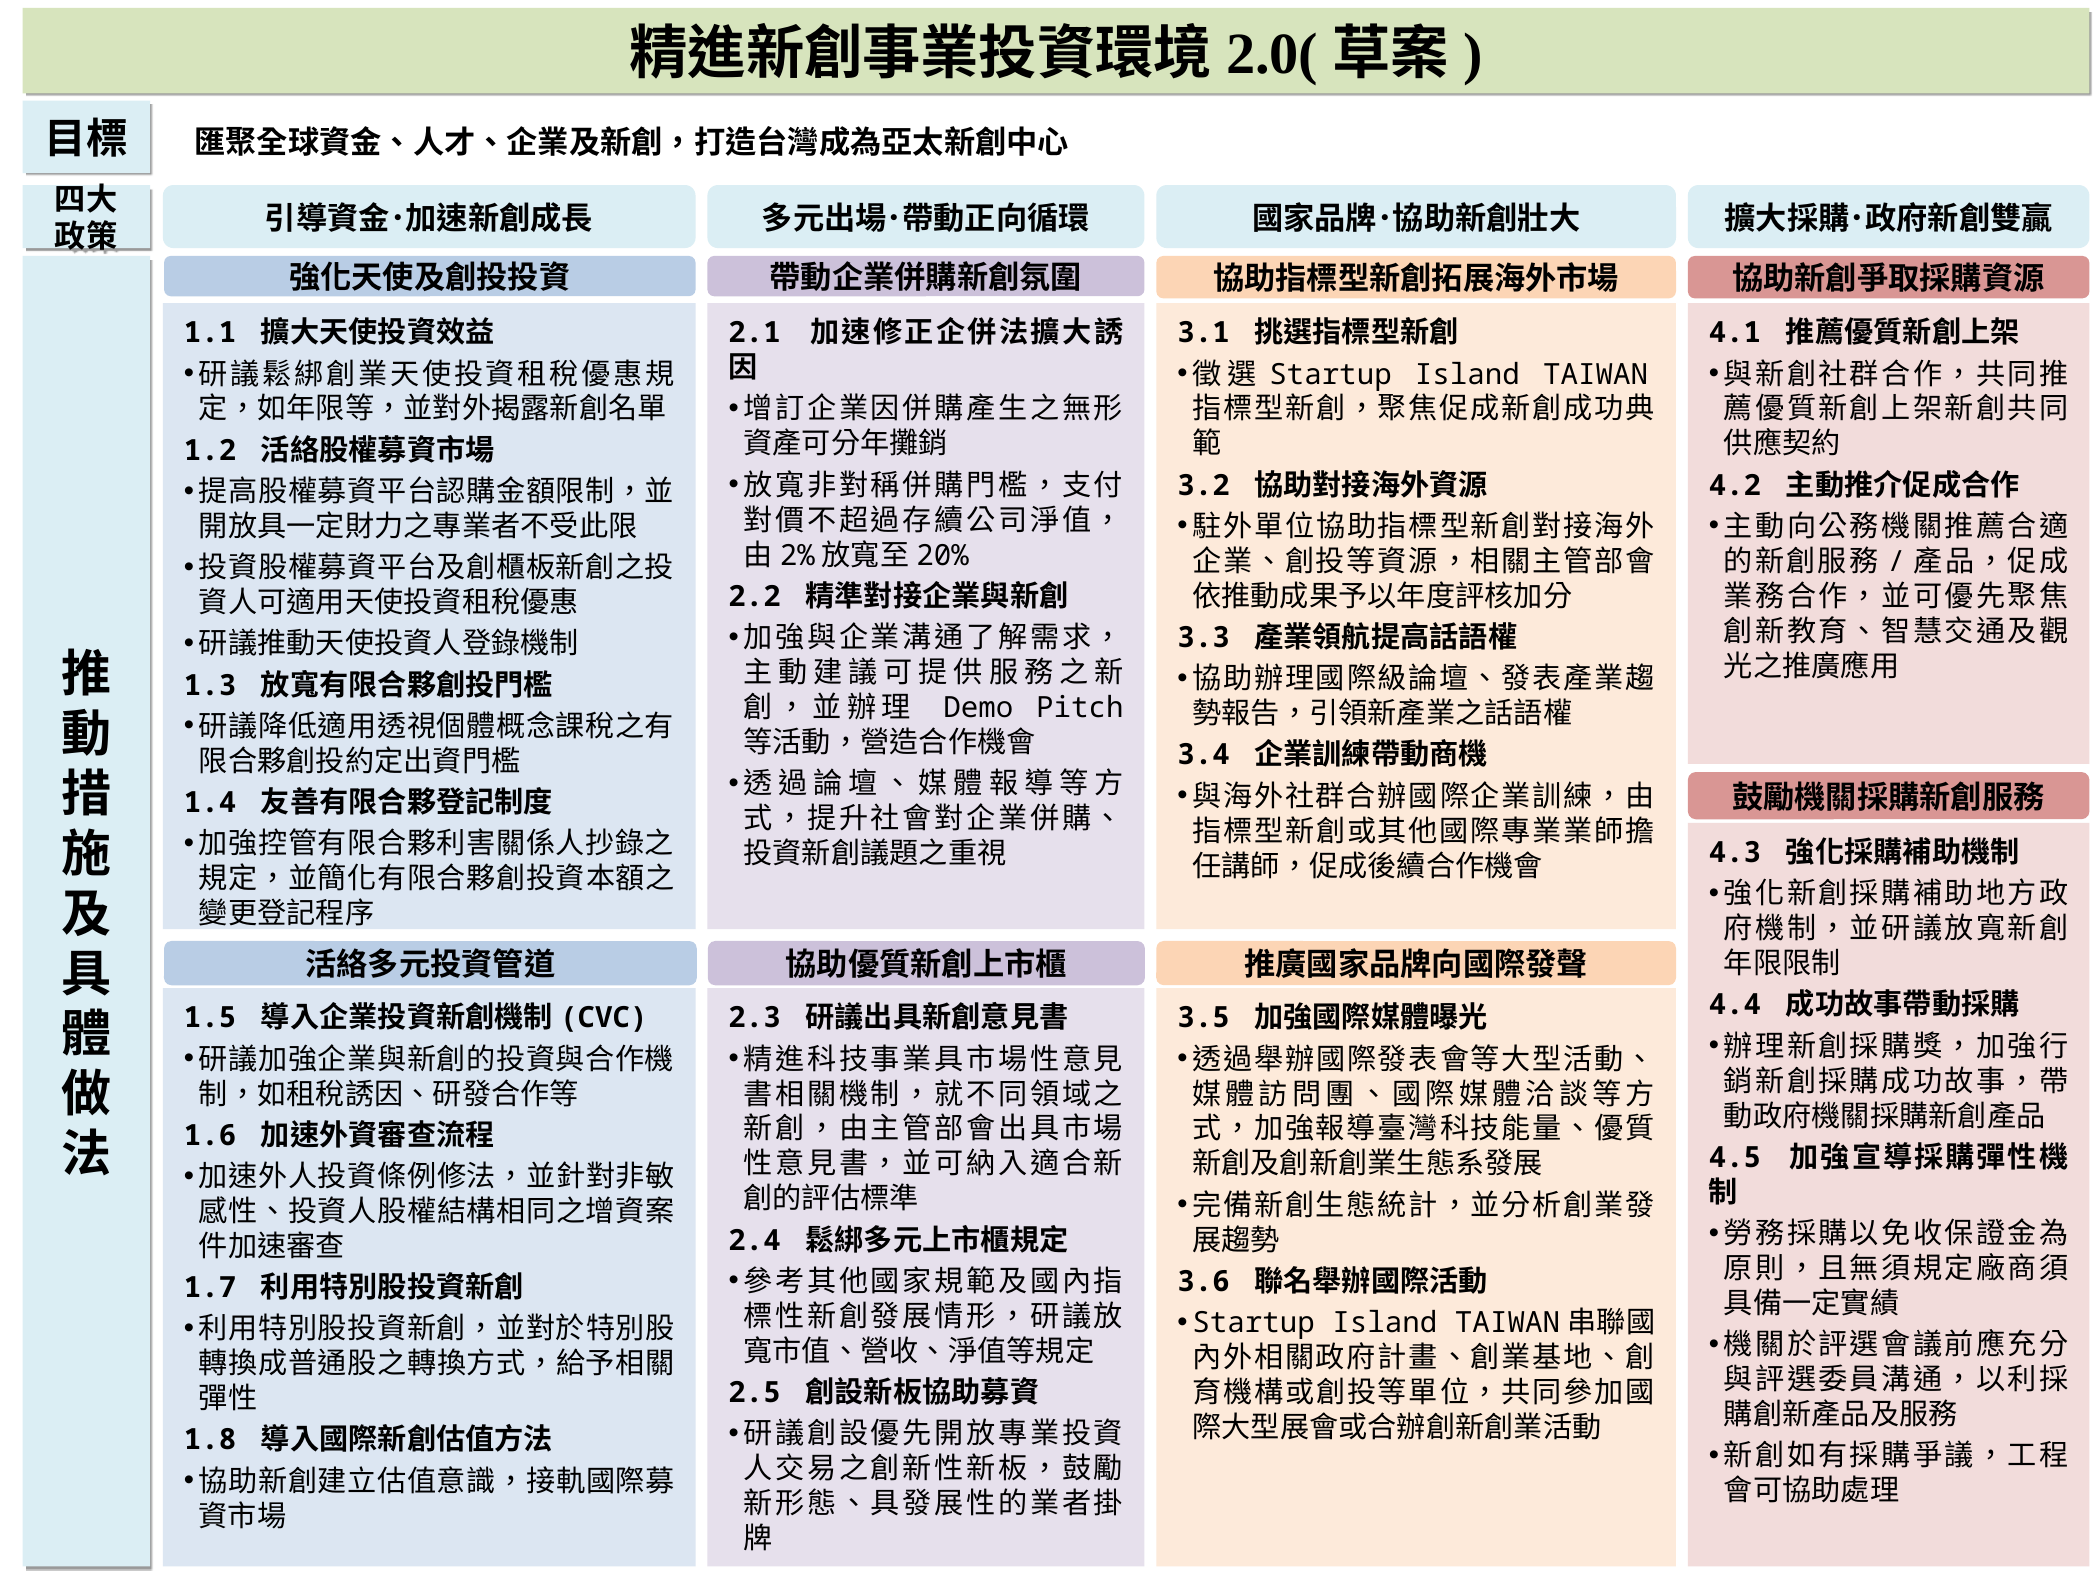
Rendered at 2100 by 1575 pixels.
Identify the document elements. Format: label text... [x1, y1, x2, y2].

text_box 精進新創事業投資環境2.0(草案) [22, 7, 2090, 94]
text_box 鼓勵機關採購新創服務 [1687, 772, 2090, 820]
text_box 四大政策 [22, 185, 151, 249]
text_box 強化天使及創投投資 [164, 255, 696, 297]
text_box 4.1 推薦優質新創上架 與新創社群合作，共同推薦優質新創上架新創共同供應契約 4.2 主動推介促成合作 主動向公務機關推薦合適的新創服務/產品，促成業務合作，並可優先聚焦創新教育、智慧交通及觀光之推廣應用 [1687, 303, 2090, 764]
text_box 多元出場･帶動正向循環 [707, 185, 1145, 249]
text_box 推廣國家品牌向國際發聲 [1156, 940, 1677, 986]
text_box 協助新創爭取採購資源 [1687, 255, 2090, 299]
text_box 帶動企業併購新創氛圍 [707, 255, 1145, 297]
text_box 協助優質新創上市櫃 [707, 940, 1145, 986]
text_box 3.5 加強國際媒體曝光 透過舉辦國際發表會等大型活動、媒體訪問團、國際媒體洽談等方式，加強報導臺灣科技能量、優質新創及創新創業生態系發展 完備新創生態統計，並分析創業發展趨勢 3.6 聯名舉辦國際活動 Startup Island TAIWAN串聯國內外相關政府計畫、創業基地、創育機構或創投等單位，共同參加國際大型展會或合辦創新創業活動 [1156, 988, 1676, 1567]
text_box 推動措施及具體做法 [22, 255, 151, 1567]
text_box 3.1 挑選指標型新創 徵選Startup Island TAIWAN指標型新創，聚焦促成新創成功典範 3.2 協助對接海外資源 駐外單位協助指標型新創對接海外企業、創投等資源，相關主管部會依推動成果予以年度評核加分 3.3 產業領航提高話語權 協助辦理國際級論壇、發表產業趨勢報告，引領新產業之話語權 3.4 企業訓練帶動商機 與海外社群合辦國際企業訓練，由指標型新創或其他國際專業業師擔任講師，促成後續合作機會 [1156, 303, 1676, 930]
text_box 匯聚全球資金、人才、企業及新創，打造台灣成為亞太新創中心 [150, 102, 2078, 179]
text_box 引導資金･加速新創成長 [162, 185, 696, 249]
text_box 協助指標型新創拓展海外市場 [1156, 255, 1677, 299]
text_box 2.1 加速修正企併法擴大誘因 增訂企業因併購產生之無形資產可分年攤銷 放寬非對稱併購門檻，支付對價不超過存續公司淨值，由2%放寬至20% 2.2 精準對接企業與新創 加強與企業溝通了解需求，主動建議可提供服務之新創，並辦理 Demo Pitch 等活動，營造合作機會 透過論壇、媒體報導等方式，提升社會對企業併購、投資新創議題之重視 [707, 303, 1145, 930]
text_box 4.3 強化採購補助機制 強化新創採購補助地方政府機制，並研議放寬新創年限限制 4.4 成功故事帶動採購 辦理新創採購獎，加強行銷新創採購成功故事，帶動政府機關採購新創產品 4.5 加強宣導採購彈性機制 勞務採購以免收保證金為原則，且無須規定廠商須具備一定實績 機關於評選會議前應充分與評選委員溝通，以利採購創新產品及服務 新創如有採購爭議，工程會可協助處理 [1687, 822, 2090, 1567]
text_box 擴大採購･政府新創雙贏 [1687, 185, 2090, 249]
text_box 2.3 研議出具新創意見書 精進科技事業具市場性意見書相關機制，就不同領域之新創，由主管部會出具市場性意見書，並可納入適合新創的評估標準 2.4 鬆綁多元上市櫃規定 參考其他國家規範及國內指標性新創發展情形，研議放寬市值、營收、淨值等規定 2.5 創設新板協助募資 研議創設優先開放專業投資人交易之創新性新板，鼓勵新形態、具發展性的業者掛牌 [707, 988, 1145, 1567]
text_box 1.1 擴大天使投資效益 研議鬆綁創業天使投資租稅優惠規定，如年限等，並對外揭露新創名單 1.2 活絡股權募資市場 提高股權募資平台認購金額限制，並開放具一定財力之專業者不受此限 投資股權募資平台及創櫃板新創之投資人可適用天使投資租稅優惠 研議推動天使投資人登錄機制 1.3 放寬有限合夥創投門檻 研議降低適用透視個體概念課稅之有限合夥創投約定出資門檻 1.4 友善有限合夥登記制度 加強控管有限合夥利害關係人抄錄之規定，並簡化有限合夥創投資本額之變更登記程序 [162, 303, 696, 930]
text_box 國家品牌･協助新創壯大 [1156, 185, 1677, 249]
text_box 目標 [22, 100, 151, 174]
text_box 活絡多元投資管道 [163, 940, 697, 986]
text_box 1.5 導入企業投資新創機制(CVC) 研議加強企業與新創的投資與合作機制，如租稅誘因、研發合作等 1.6 加速外資審查流程 加速外人投資條例修法，並針對非敏感性、投資人股權結構相同之增資案件加速審查 1.7 利用特別股投資新創 利用特別股投資新創，並對於特別股轉換成普通股之轉換方式，給予相關彈性 1.8 導入國際新創估值方法 協助新創建立估值意識，接軌國際募資市場 [162, 988, 696, 1567]
